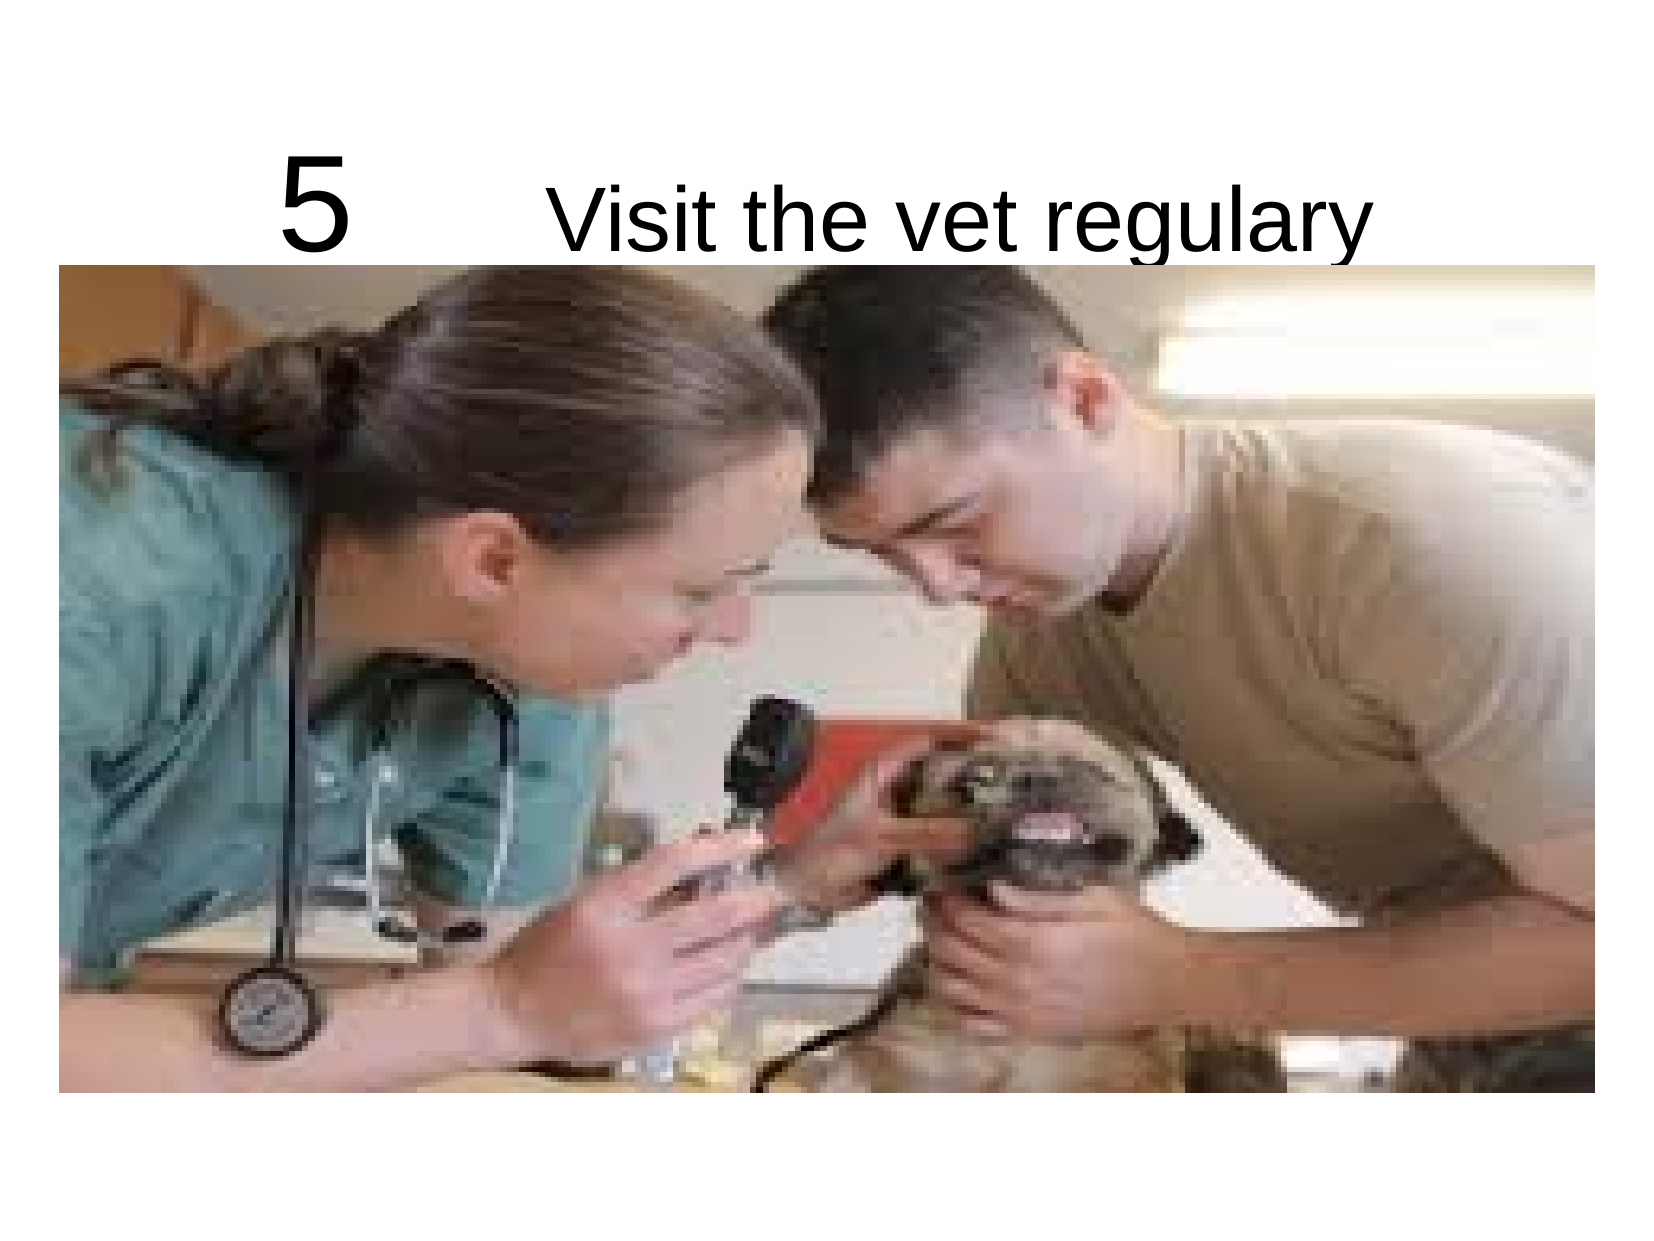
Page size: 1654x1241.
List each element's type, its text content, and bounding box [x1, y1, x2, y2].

title 5 Visit the vet regulary [82, 24, 1571, 265]
picture [59, 265, 1595, 1093]
